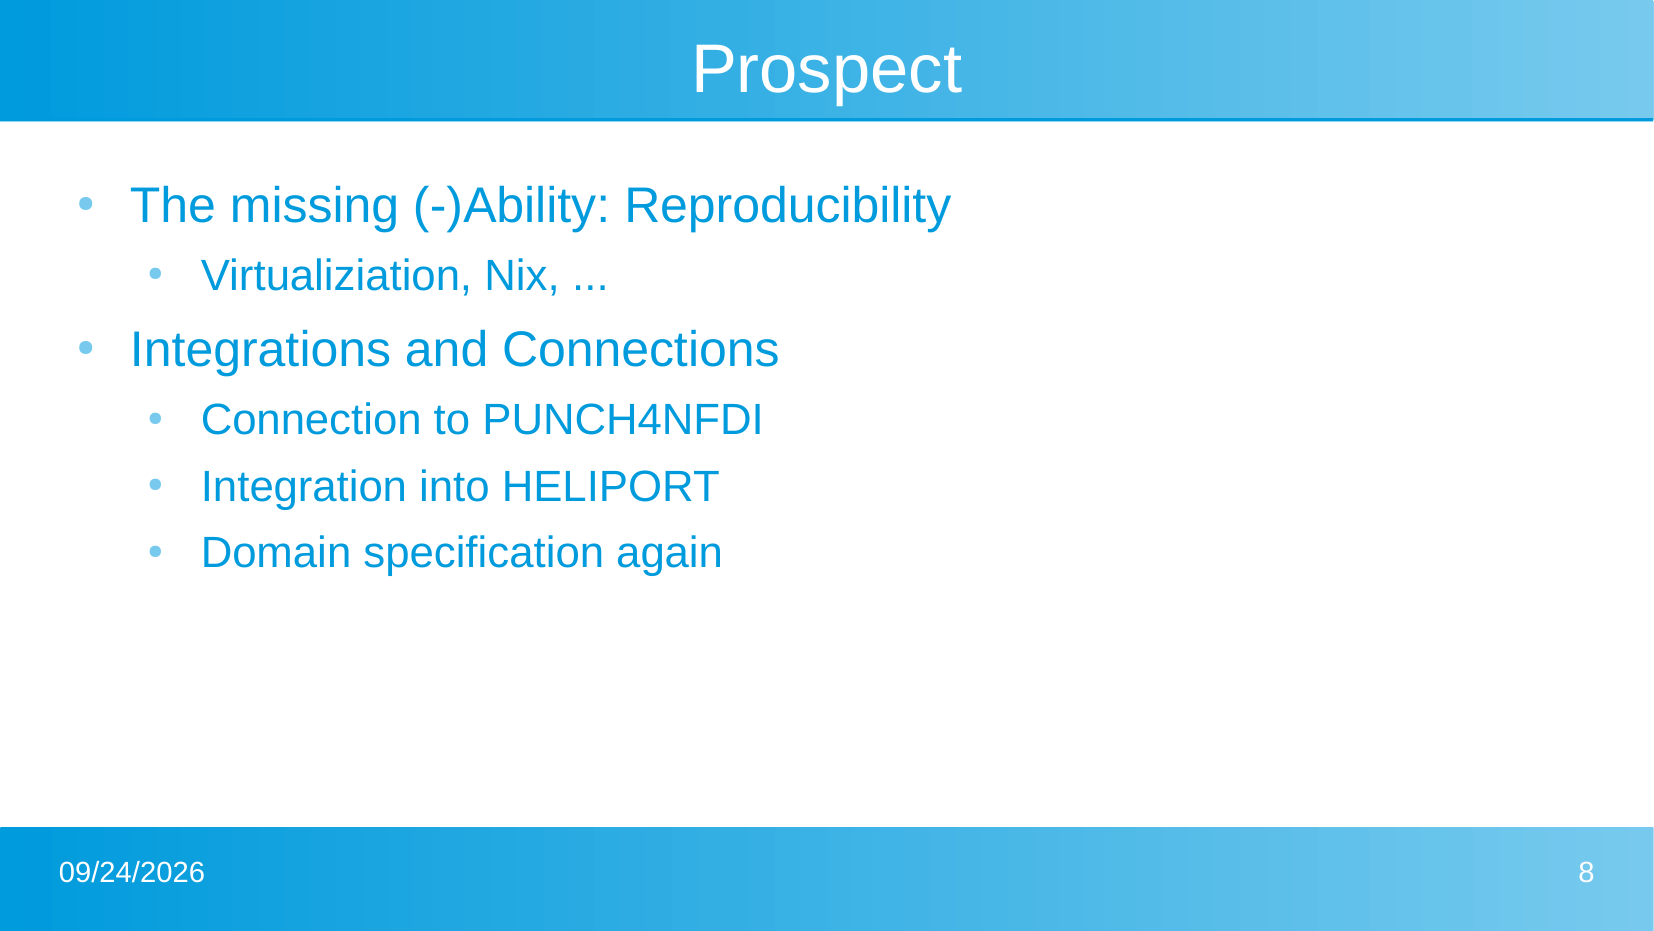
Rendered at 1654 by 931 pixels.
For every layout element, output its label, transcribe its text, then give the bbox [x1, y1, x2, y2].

title Prospect [59, 29, 1595, 108]
list The missing (-)Ability: Reproducibility Virtualiziation, Nix, ... Integrations and Connections Connection to PUNCH4NFDI Integration into HELIPORT Domain specification again [59, 177, 1595, 768]
